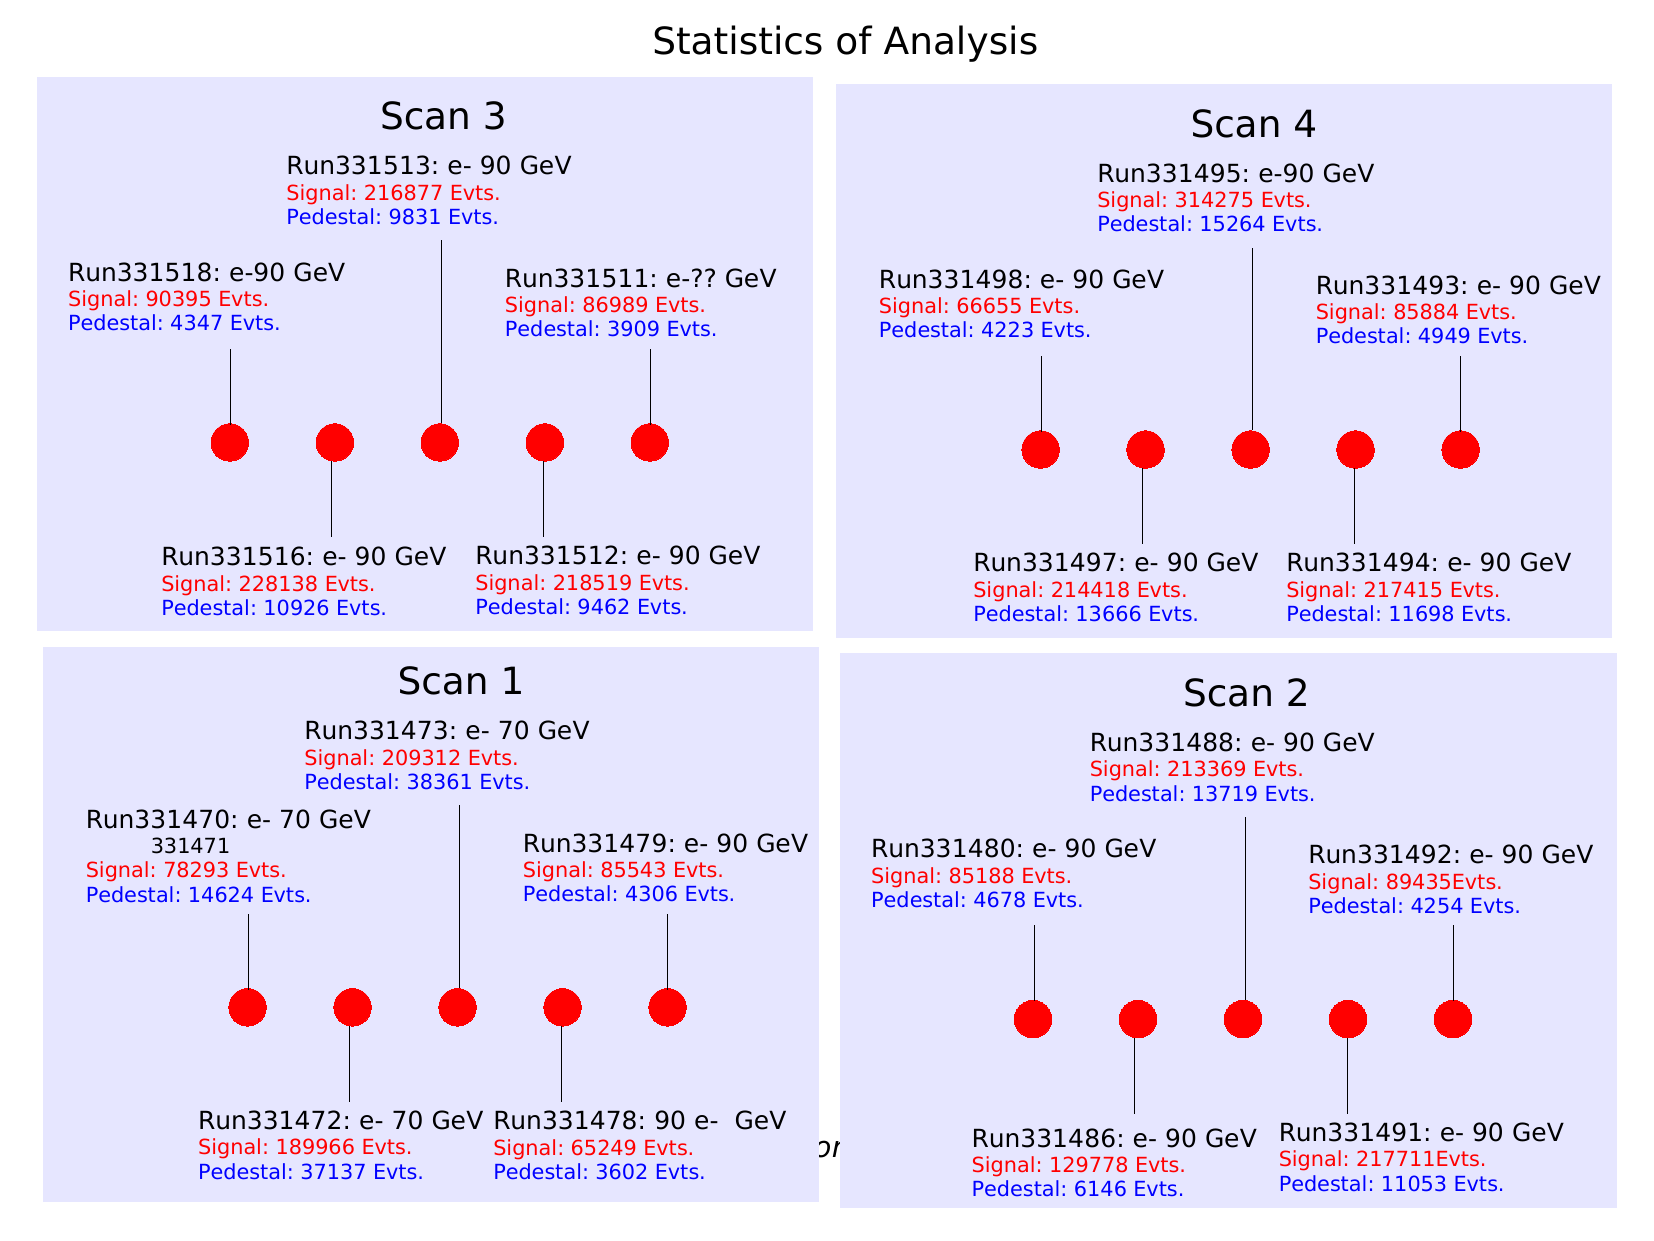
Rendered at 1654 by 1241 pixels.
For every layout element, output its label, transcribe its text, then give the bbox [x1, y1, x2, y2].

text_box Run331473: e- 70 GeV Signal: 209312 Evts. Pedestal: 38361 Evts. [289, 709, 613, 802]
text_box Run331494: e- 90 GeV Signal: 217415 Evts. Pedestal: 11698 Evts. [1271, 541, 1595, 634]
text_box Run331478: 90 e- GeV Signal: 65249 Evts. Pedestal: 3602 Evts. [478, 1099, 810, 1192]
text_box Statistics of Analysis [637, 12, 1054, 72]
text_box Run331492: e- 90 GeV Signal: 89435Evts. Pedestal: 4254 Evts. [1293, 833, 1617, 926]
text_box Run331488: e- 90 GeV Signal: 213369 Evts. Pedestal: 13719 Evts. [1074, 721, 1399, 814]
text_box Run331518: e-90 GeV Signal: 90395 Evts. Pedestal: 4347 Evts. [53, 250, 369, 344]
text_box Run331470: e- 70 GeV 331471 Signal: 78293 Evts. Pedestal: 14624 Evts. [71, 797, 395, 915]
text_box [840, 653, 1617, 1208]
text_box Run331497: e- 90 GeV Signal: 214418 Evts. Pedestal: 13666 Evts. [958, 541, 1271, 634]
text_box Scan 1 [382, 652, 540, 712]
text_box [37, 77, 813, 631]
text_box Run331480: e- 90 GeV Signal: 85188 Evts. Pedestal: 4678 Evts. [856, 827, 1180, 920]
text_box Run331493: e- 90 GeV Signal: 85884 Evts. Pedestal: 4949 Evts. [1301, 263, 1625, 357]
text_box [43, 647, 819, 1202]
text_box Run331513: e- 90 GeV Signal: 216877 Evts. Pedestal: 9831 Evts. [271, 144, 596, 237]
text_box Scan 3 [365, 87, 522, 147]
text_box Run331511: e-?? GeV Signal: 86989 Evts. Pedestal: 3909 Evts. [490, 256, 801, 350]
text_box Scan 4 [1175, 94, 1333, 154]
text_box Scan 2 [1168, 664, 1325, 723]
text_box Run331495: e-90 GeV Signal: 314275 Evts. Pedestal: 15264 Evts. [1082, 151, 1398, 245]
text_box Run331472: e- 70 GeV Signal: 189966 Evts. Pedestal: 37137 Evts. [183, 1098, 507, 1192]
text_box Run331516: e- 90 GeV Signal: 228138 Evts. Pedestal: 10926 Evts. [146, 535, 470, 628]
text_box Run331512: e- 90 GeV Signal: 218519 Evts. Pedestal: 9462 Evts. [460, 534, 785, 627]
text_box Run331498: e- 90 GeV Signal: 66655 Evts. Pedestal: 4223 Evts. [864, 257, 1188, 351]
text_box Run331479: e- 90 GeV Signal: 85543 Evts. Pedestal: 4306 Evts. [508, 821, 832, 915]
text_box Run331486: e- 90 GeV Signal: 129778 Evts. Pedestal: 6146 Evts. [956, 1116, 1281, 1210]
text_box Run331491: e- 90 GeV Signal: 217711Evts. Pedestal: 11053 Evts. [1263, 1110, 1588, 1204]
text_box [836, 84, 1612, 638]
